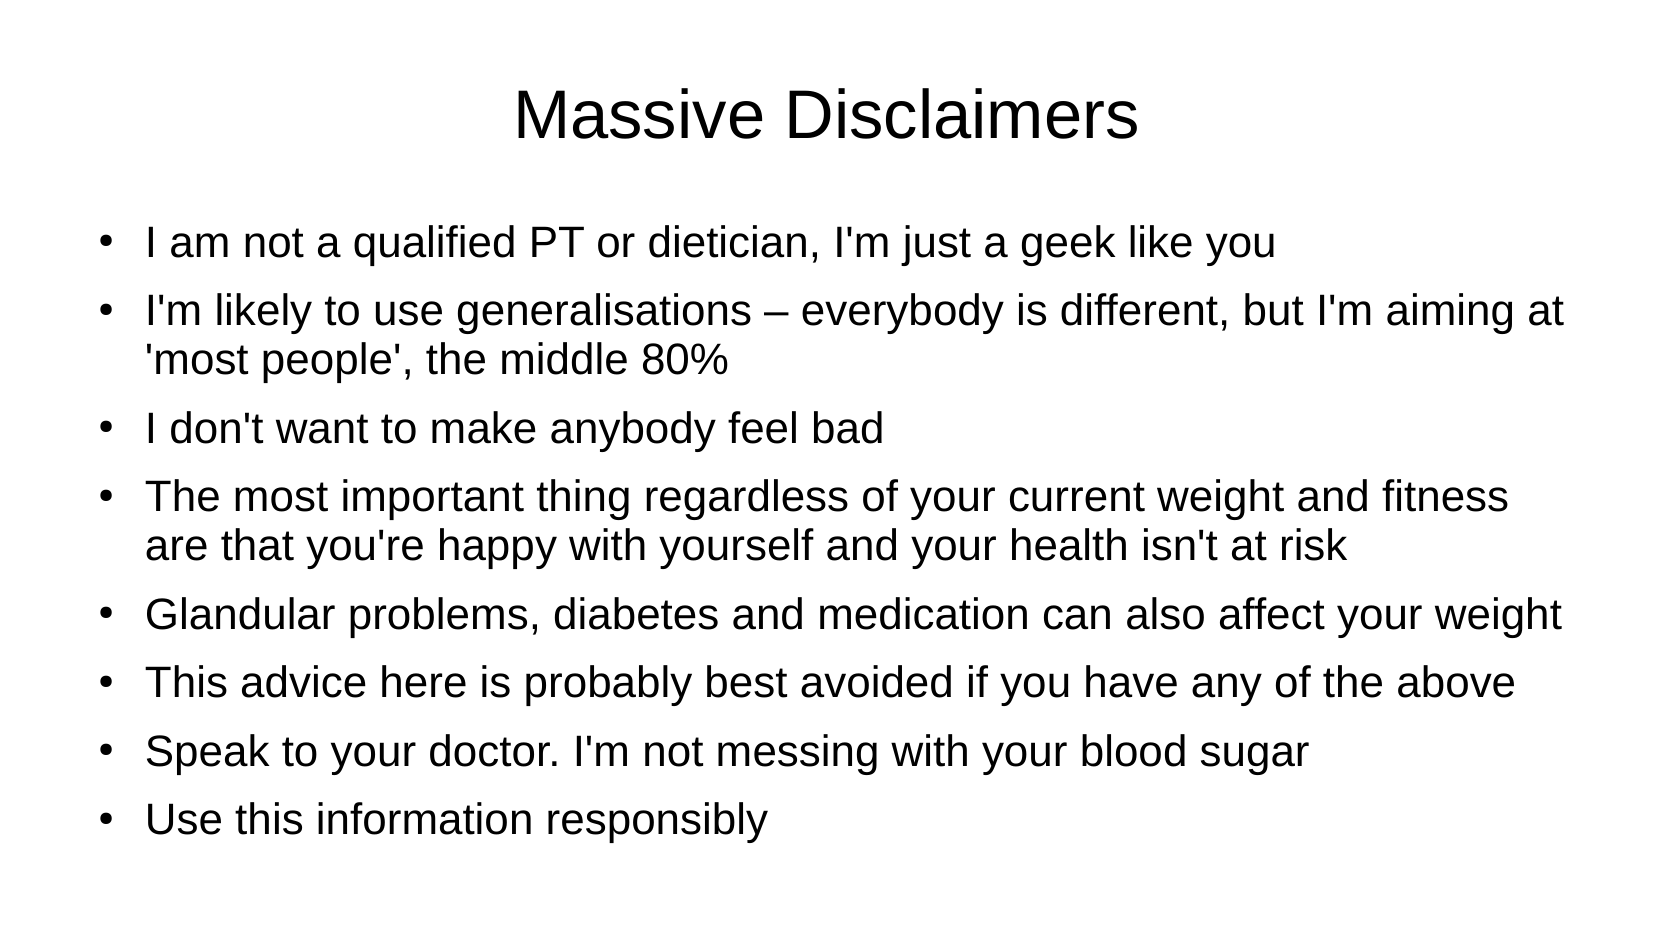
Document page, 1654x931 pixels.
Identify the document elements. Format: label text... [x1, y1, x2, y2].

list I am not a qualified PT or dietician, I'm just a geek like you I'm likely to use generalisations – everybody is different, but I'm aiming at 'most people', the middle 80% I don't want to make anybody feel bad The most important thing regardless of your current weight and fitness are that you're happy with yourself and your health isn't at risk Glandular problems, diabetes and medication can also affect your weight This advice here is probably best avoided if you have any of the above Speak to your doctor. I'm not messing with your blood sugar Use this information responsibly [82, 217, 1571, 863]
title Massive Disclaimers [82, 37, 1571, 193]
